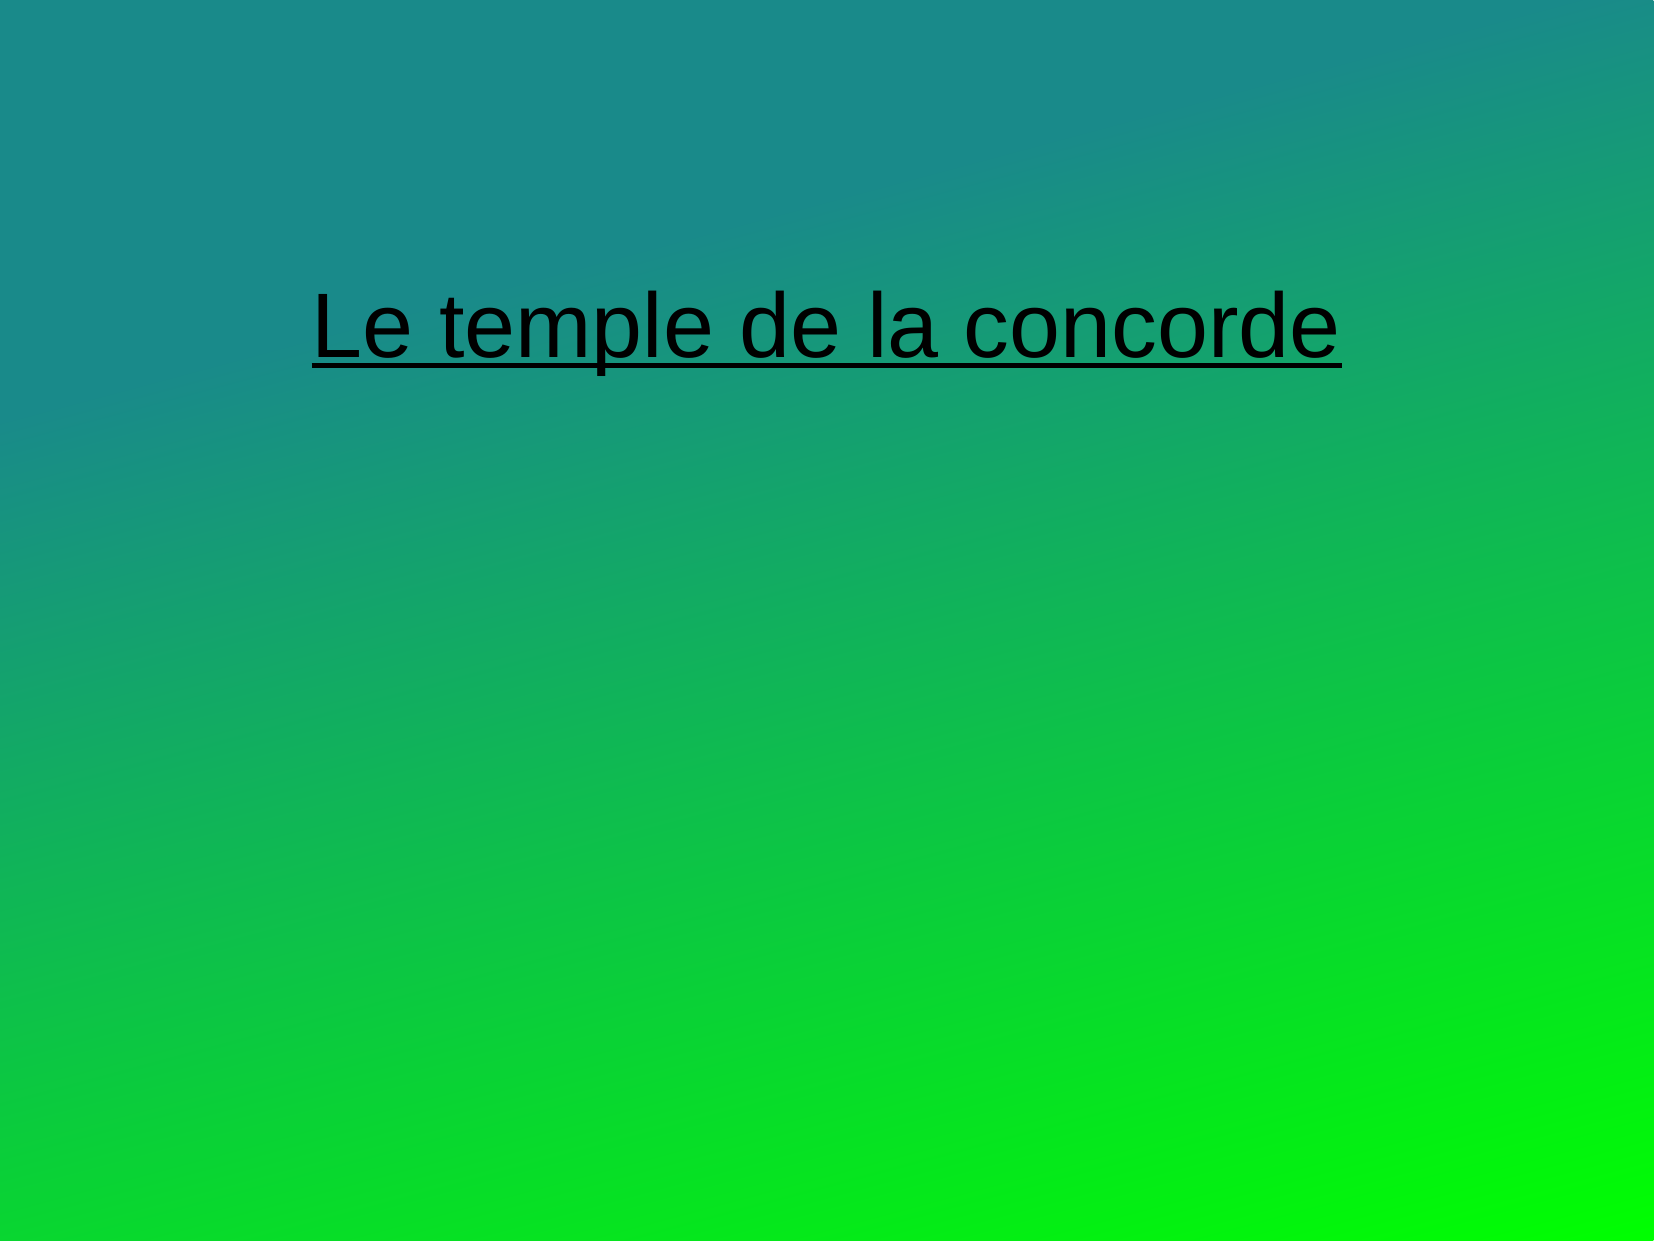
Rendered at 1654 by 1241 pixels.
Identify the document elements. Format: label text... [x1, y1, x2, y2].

title Le temple de la concorde [82, 37, 1571, 615]
